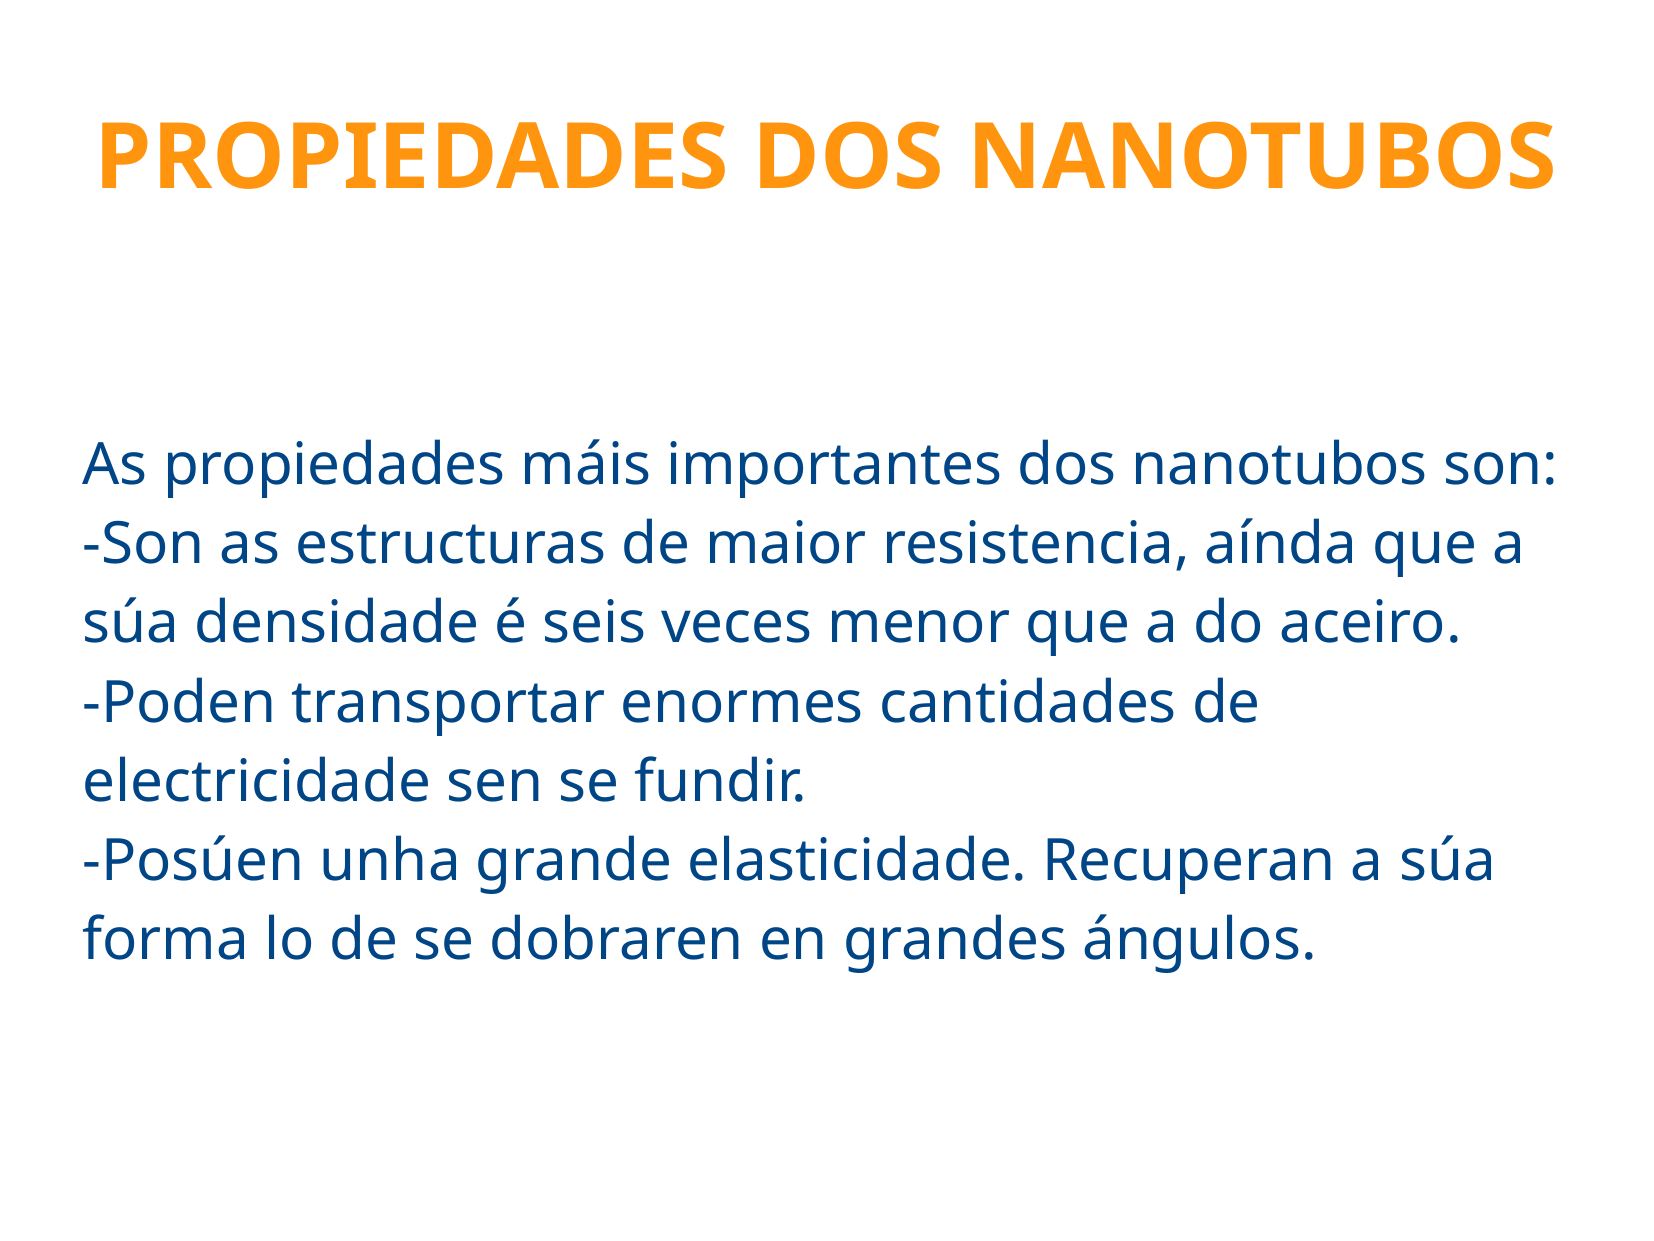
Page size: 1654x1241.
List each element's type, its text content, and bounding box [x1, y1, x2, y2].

subtitle As propiedades máis importantes dos nanotubos son: -Son as estructuras de maior resistencia, aínda que a súa densidade é seis veces menor que a do aceiro. -Poden transportar enormes cantidades de electricidade sen se fundir. -Posúen unha grande elasticidade. Recuperan a súa forma lo de se dobraren en grandes ángulos. [82, 297, 1571, 1102]
title PROPIEDADES DOS NANOTUBOS [82, 25, 1571, 281]
